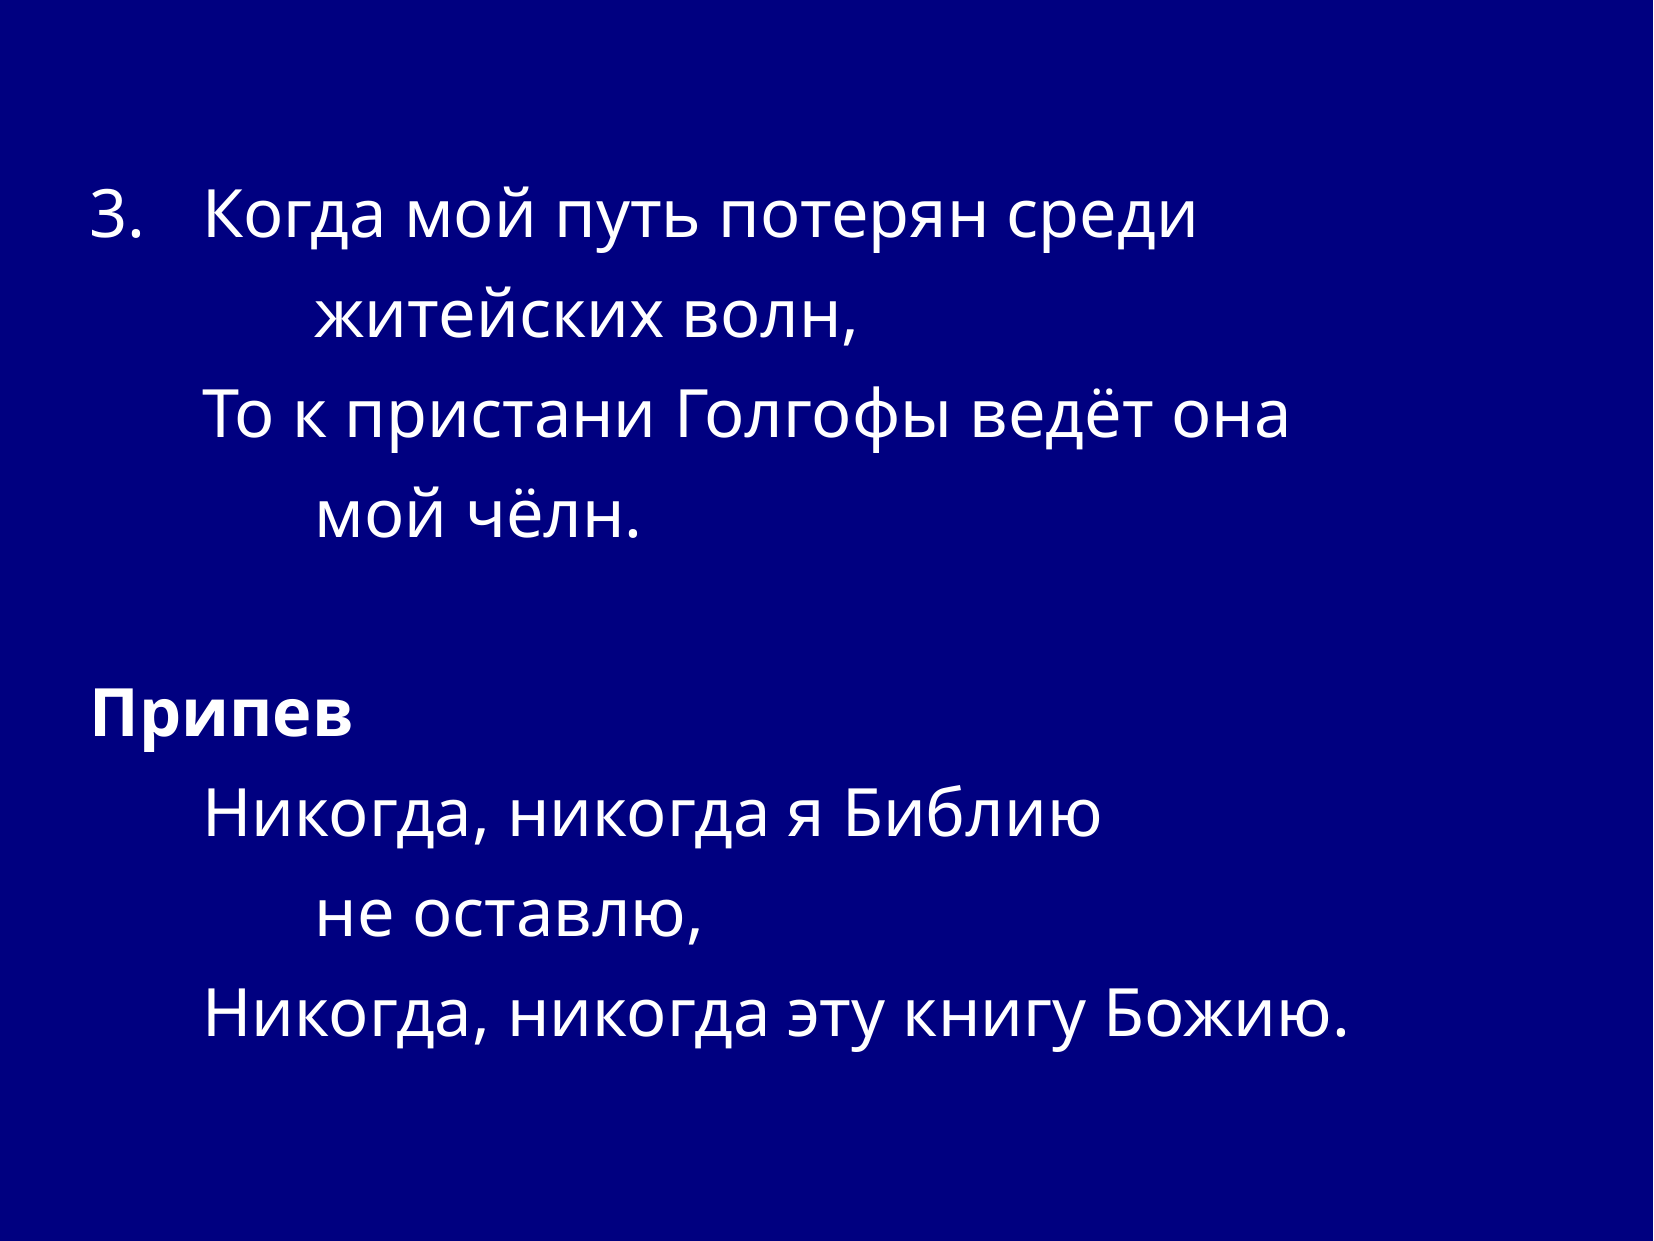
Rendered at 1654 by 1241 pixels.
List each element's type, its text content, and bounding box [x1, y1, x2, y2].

text_box 3. Когда мой путь потерян среди житейских волн, То к пристани Голгофы ведёт она мой чёлн. Припев Никогда, никогда я Библию не оставлю, Никогда, никогда эту книгу Божию. [75, 150, 1576, 1163]
